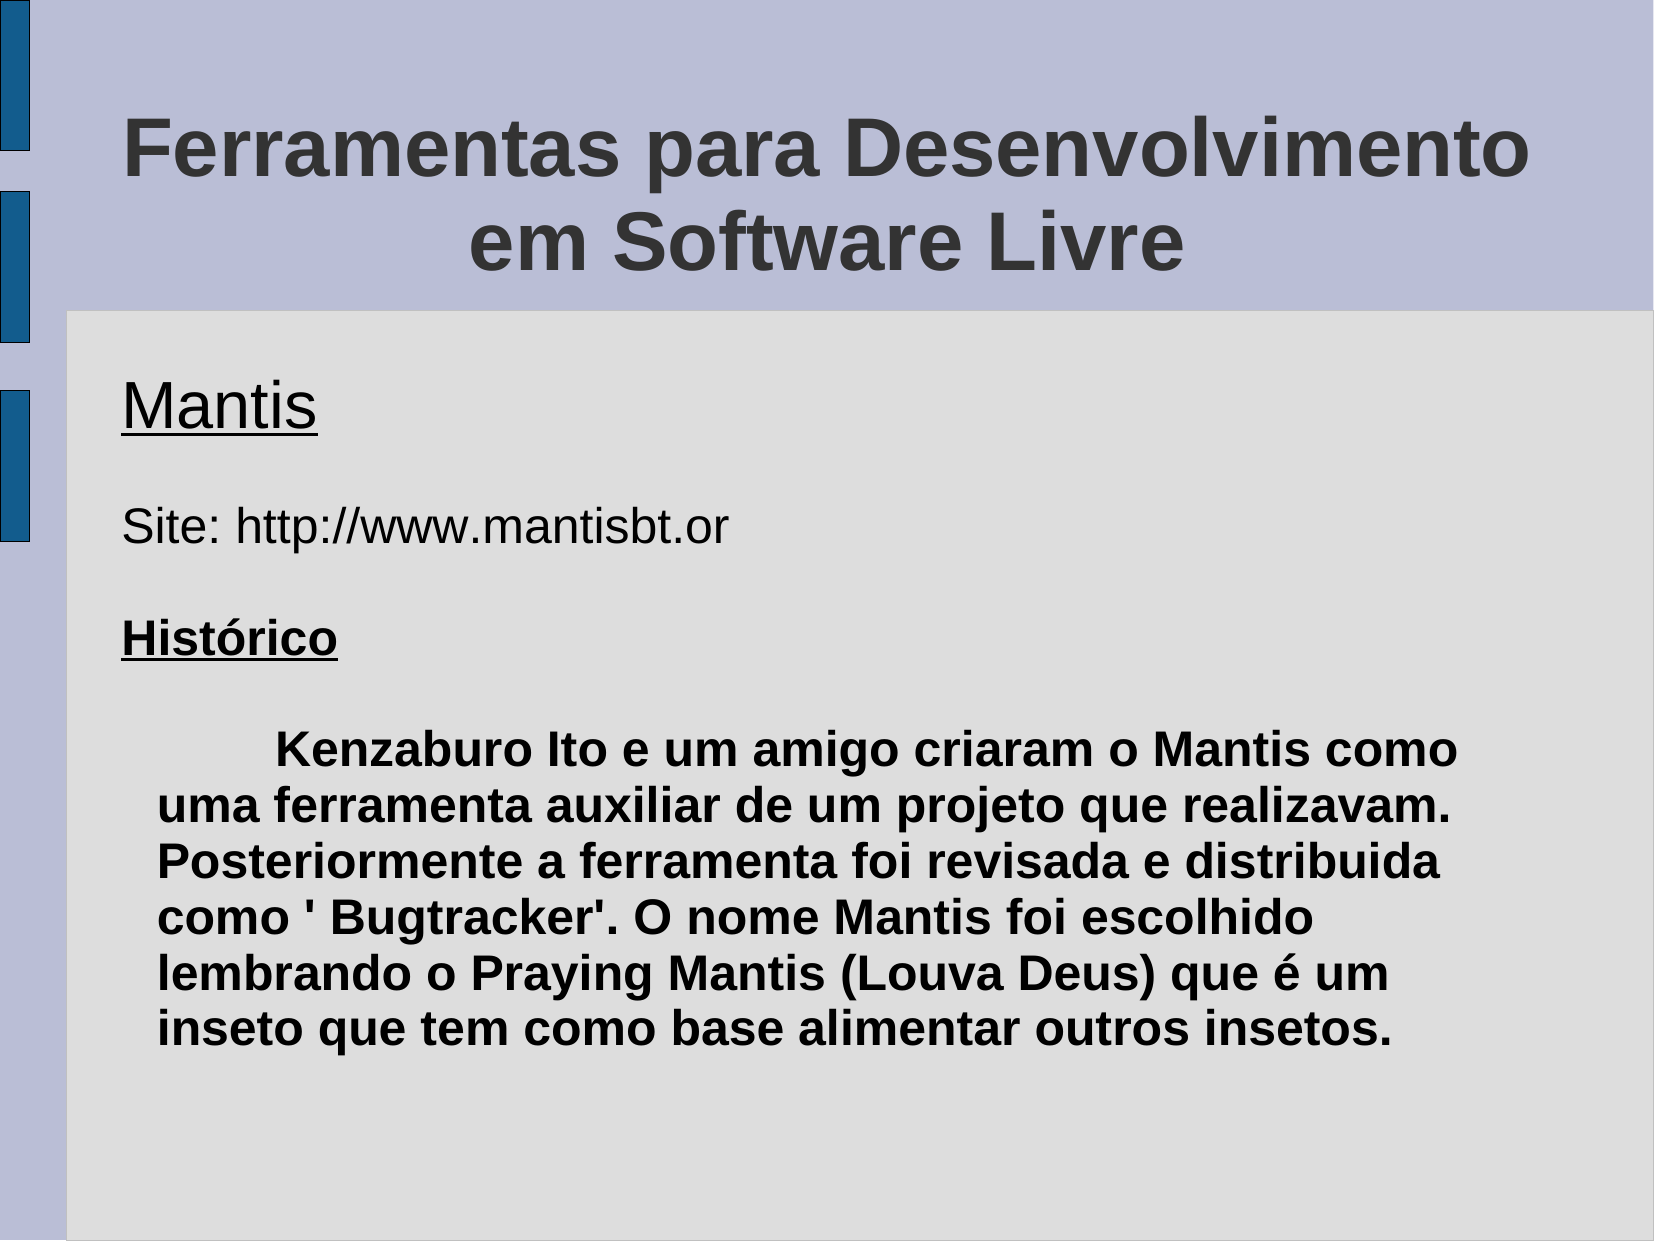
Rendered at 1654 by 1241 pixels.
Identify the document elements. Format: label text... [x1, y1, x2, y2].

subtitle Mantis Site: http://www.mantisbt.or Histórico Kenzaburo Ito e um amigo criaram o Mantis como uma ferramenta auxiliar de um projeto que realizavam. Posteriormente a ferramenta foi revisada e distribuida como ' Bugtracker'. O nome Mantis foi escolhido lembrando o Praying Mantis (Louva Deus) que é um inseto que tem como base alimentar outros insetos. [121, 344, 1534, 1127]
title Ferramentas para Desenvolvimento em Software Livre [121, 91, 1534, 299]
